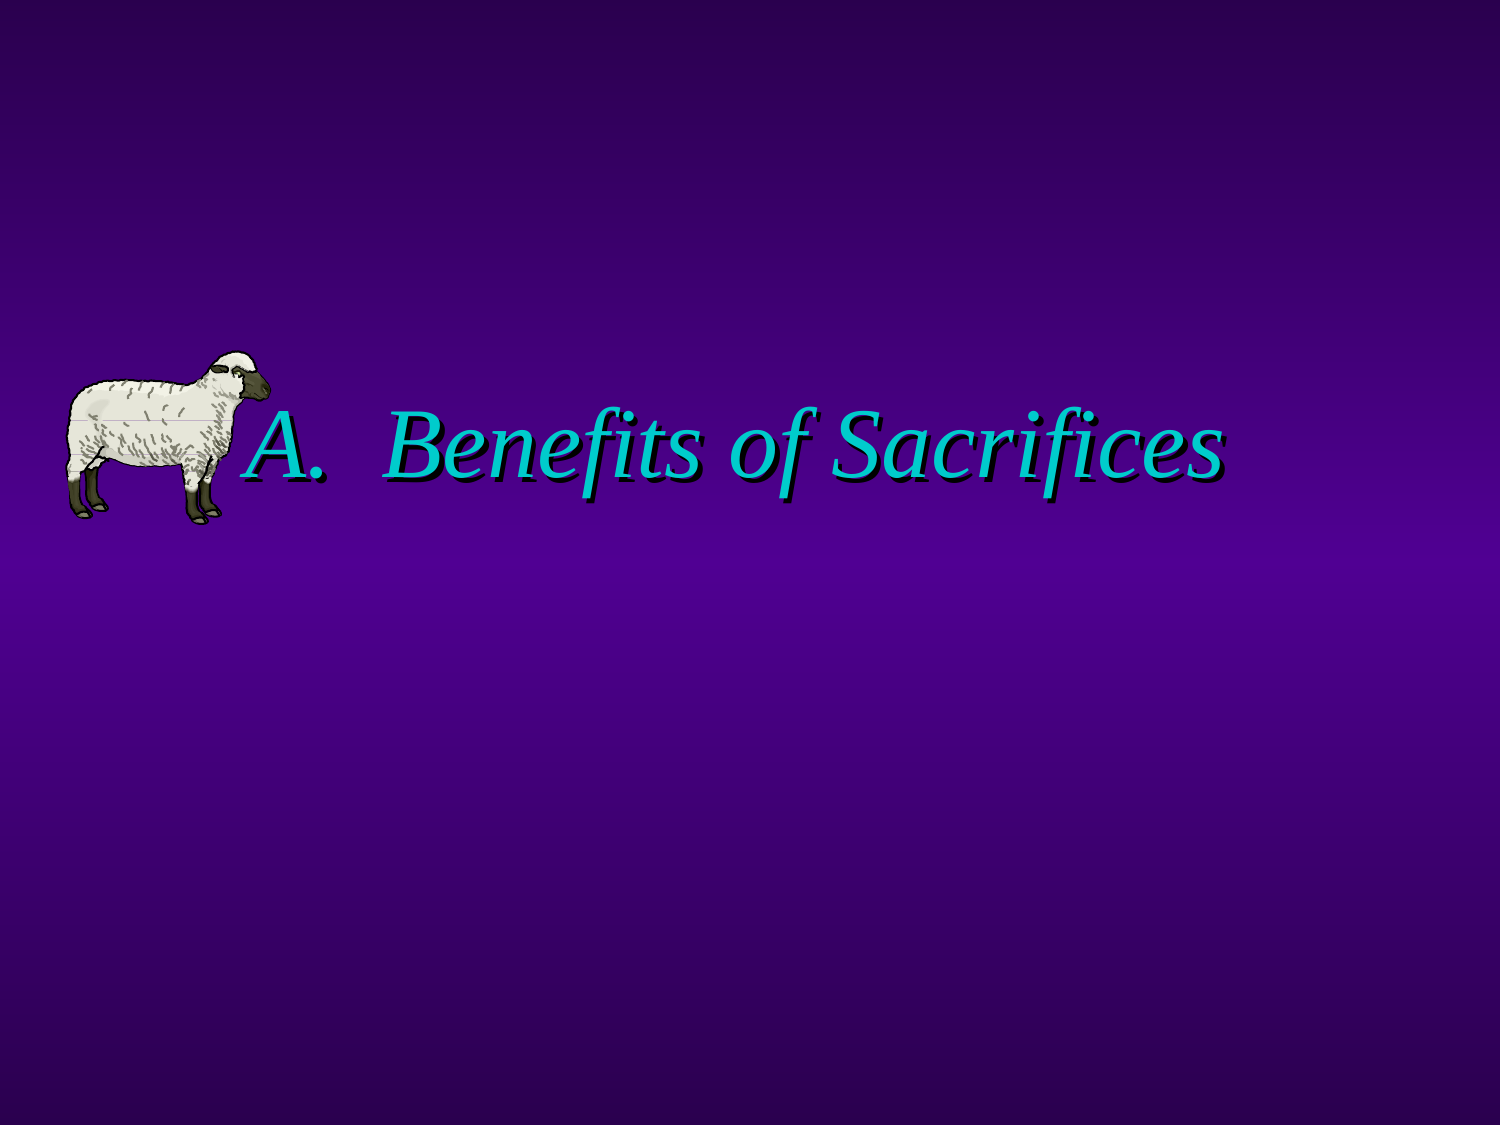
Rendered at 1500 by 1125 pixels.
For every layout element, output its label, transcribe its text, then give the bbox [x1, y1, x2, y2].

title A. Benefits of Sacrifices [230, 349, 1494, 538]
